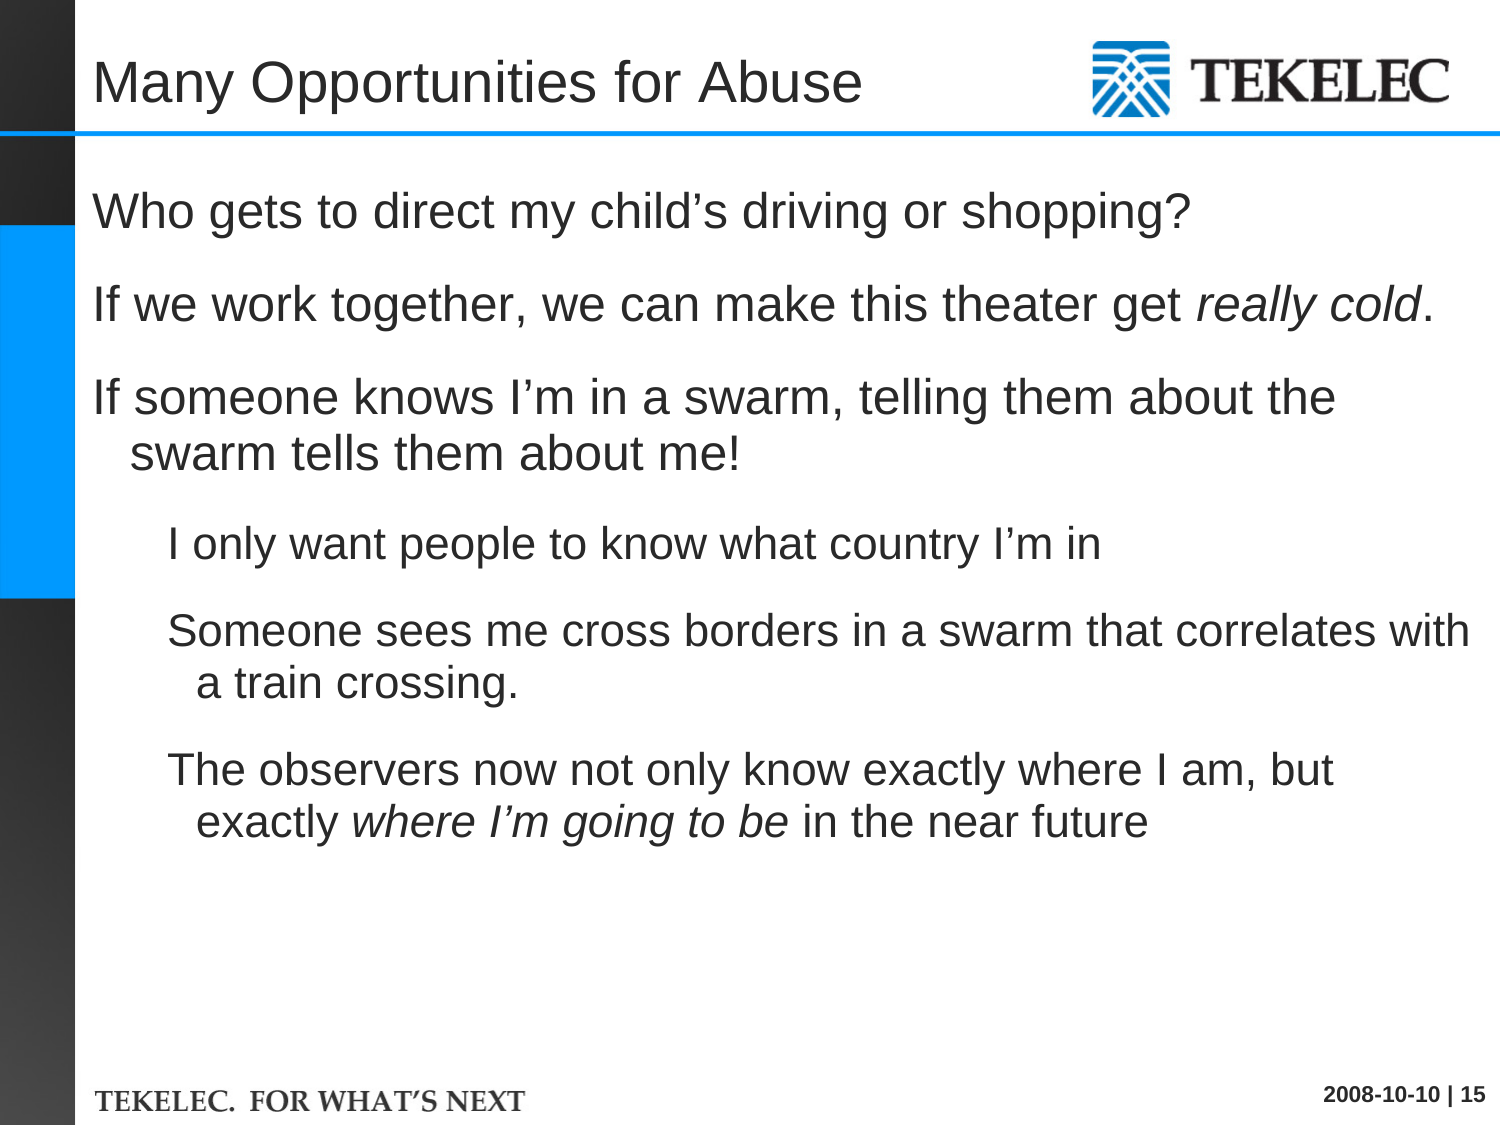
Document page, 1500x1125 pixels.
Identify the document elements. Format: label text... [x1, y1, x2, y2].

picture [0, 0, 1500, 1125]
title Many Opportunities for Abuse [92, 15, 1060, 115]
list Who gets to direct my child’s driving or shopping? If we work together, we can make this theater get really cold. If someone knows I’m in a swarm, telling them about the swarm tells them about me! I only want people to know what country I’m in Someone sees me cross borders in a swarm that correlates with a train crossing. The observers now not only know exactly where I am, but exactly where I’m going to be in the near future [92, 183, 1480, 1030]
